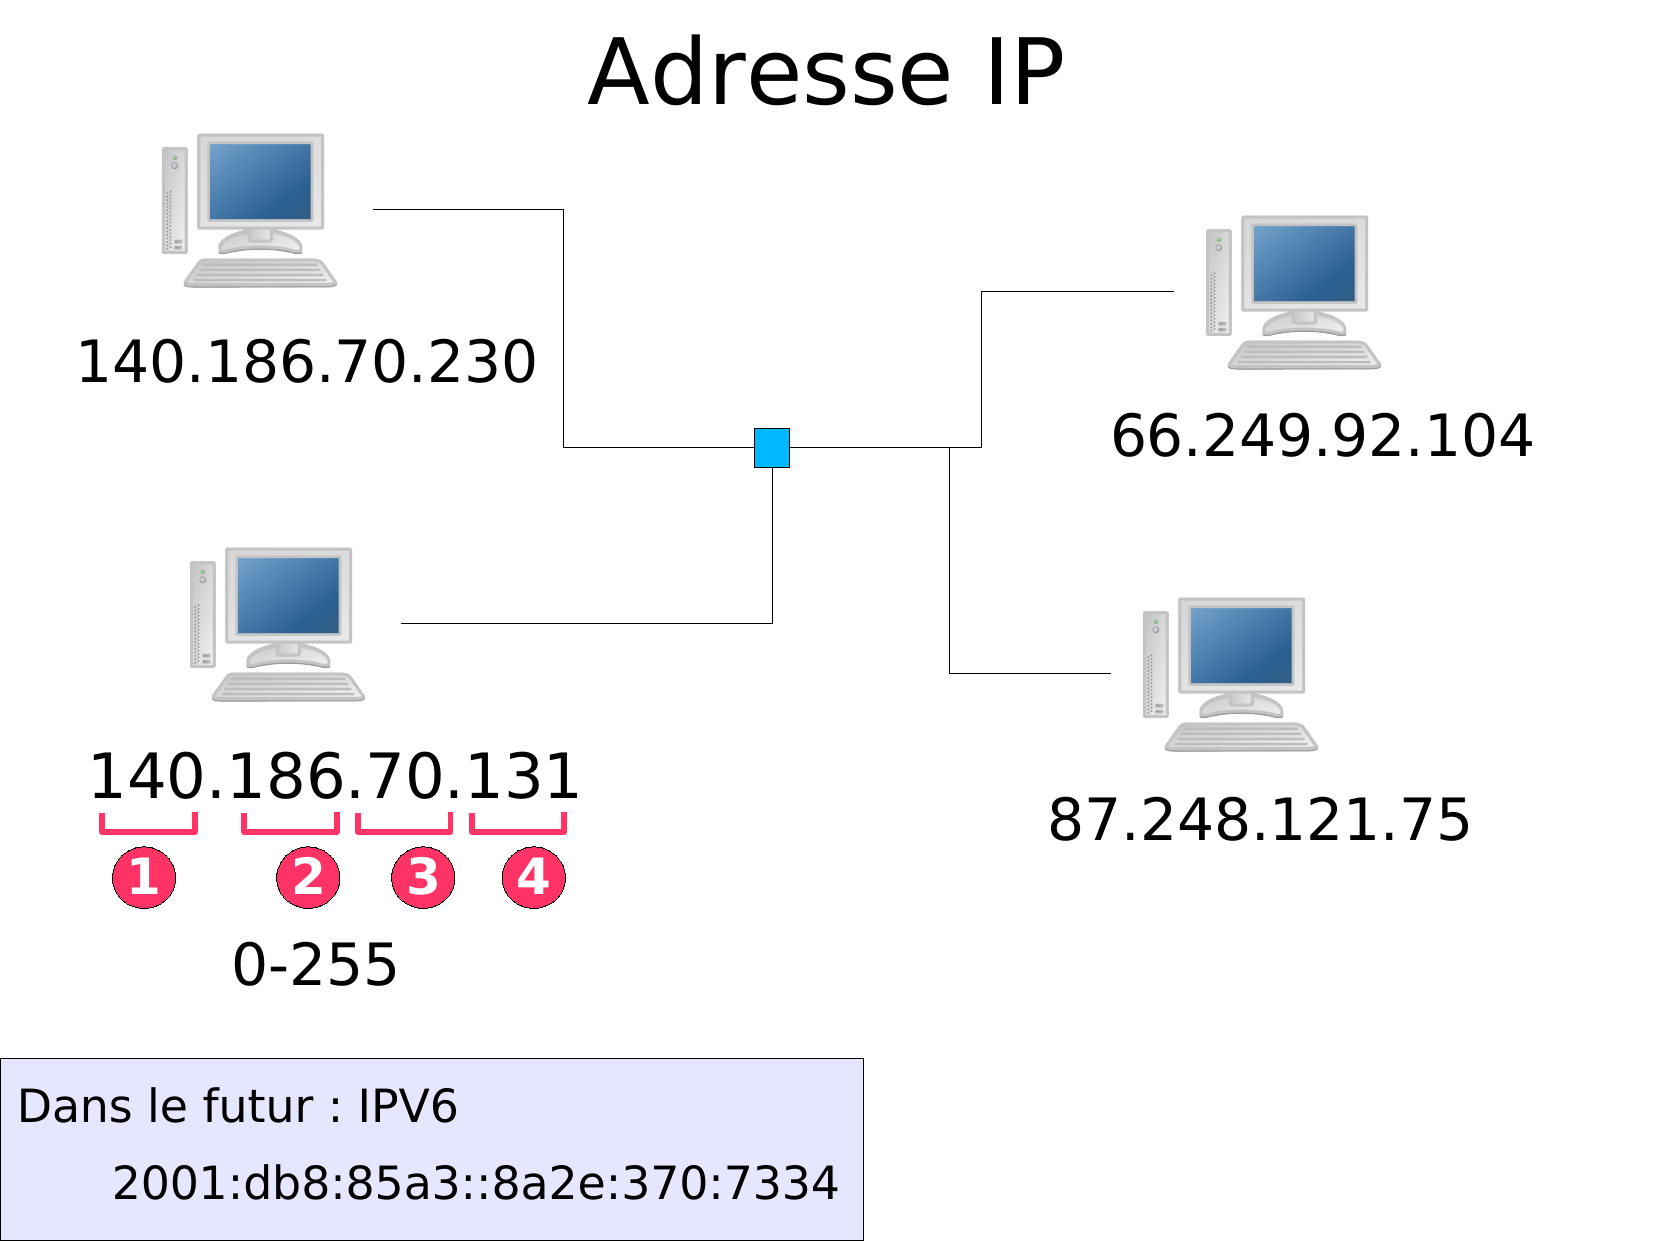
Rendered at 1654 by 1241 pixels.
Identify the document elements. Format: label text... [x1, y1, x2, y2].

text_box Dans le futur : IPV6 [16, 1080, 460, 1139]
text_box [0, 1058, 864, 1241]
title Adresse IP [0, 11, 1654, 134]
text_box 4 [502, 846, 566, 909]
picture [1110, 587, 1355, 760]
picture [129, 123, 374, 296]
text_box 0-255 [231, 931, 401, 1000]
text_box 87.248.121.75 [1047, 786, 1474, 855]
text_box 66.249.92.104 [1110, 402, 1536, 470]
text_box 140.186.70.131 [87, 740, 585, 814]
text_box 1 [112, 846, 176, 909]
text_box [754, 428, 790, 468]
text_box 3 [391, 846, 455, 909]
text_box 2001:db8:85a3::8a2e:370:7334 [111, 1156, 841, 1215]
text_box 2 [276, 846, 340, 909]
picture [1173, 205, 1418, 378]
picture [157, 537, 402, 710]
text_box 140.186.70.230 [75, 328, 539, 397]
